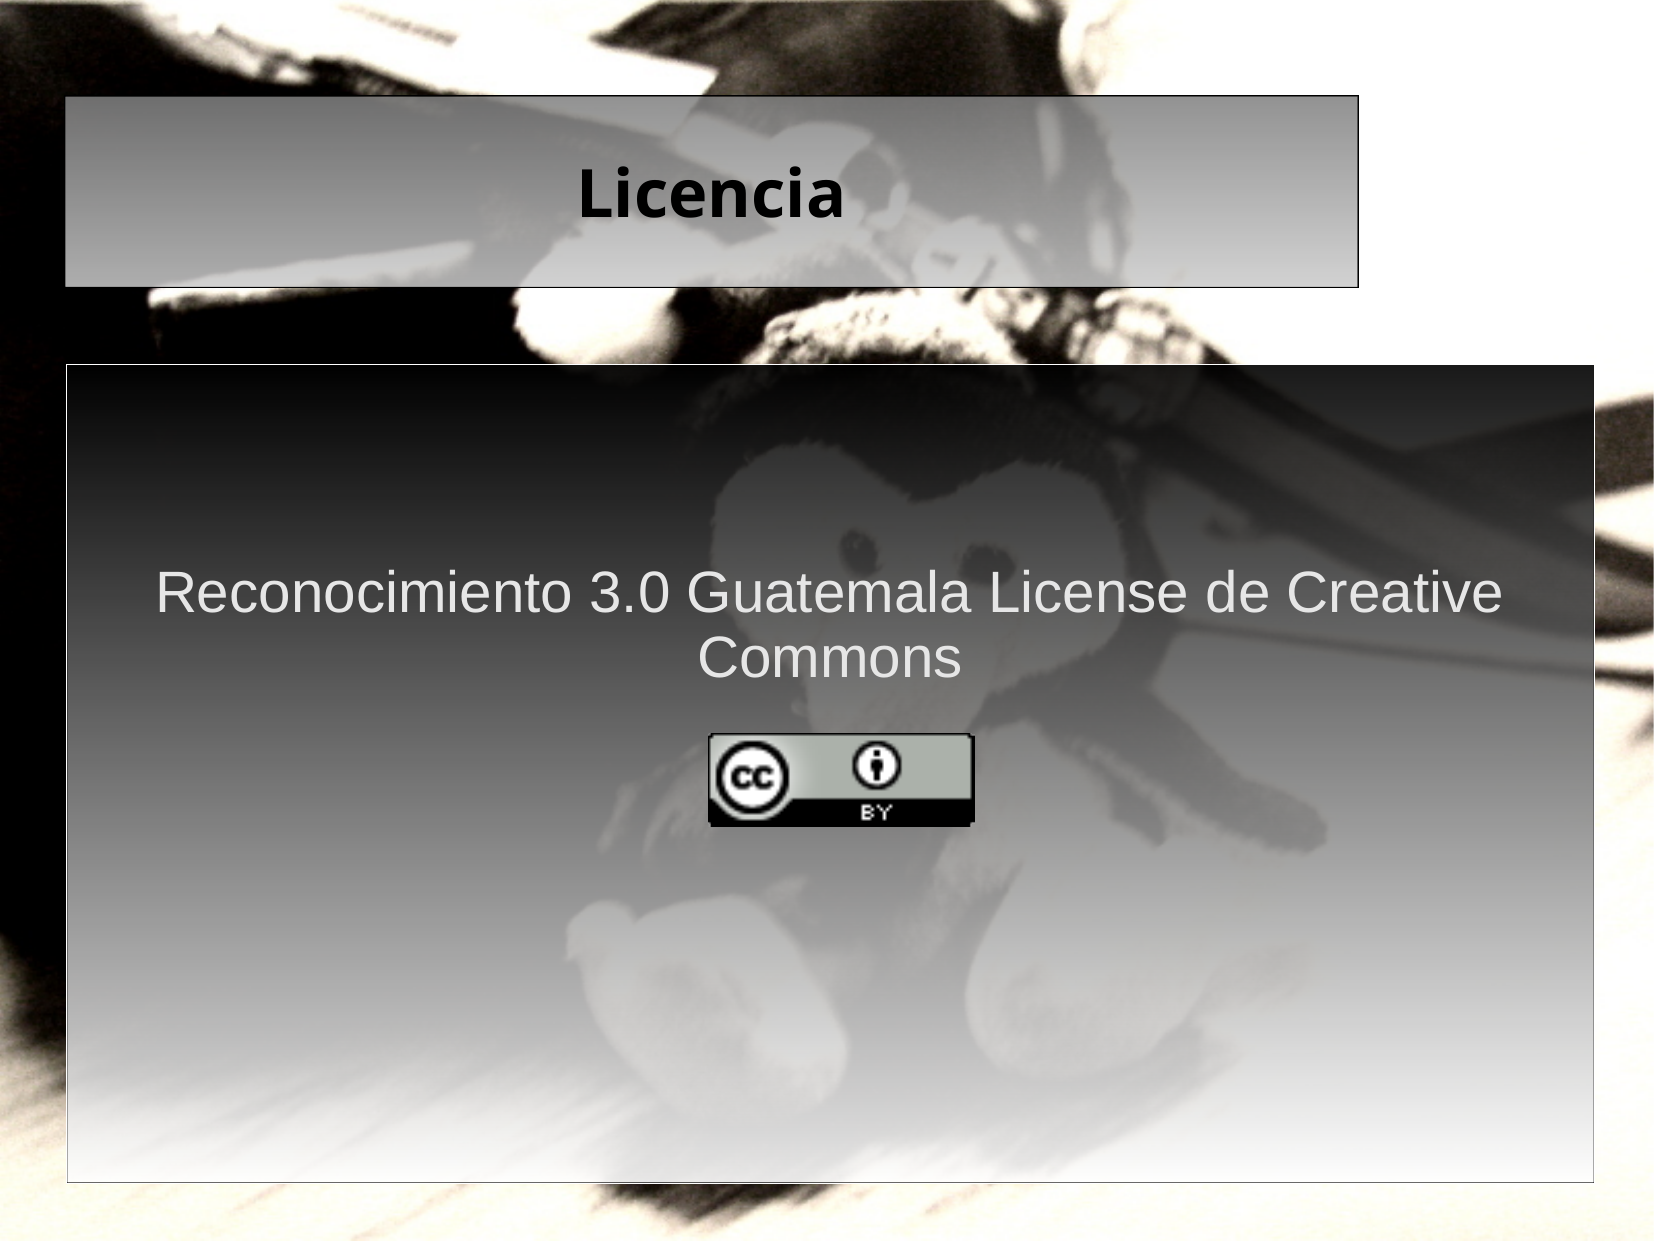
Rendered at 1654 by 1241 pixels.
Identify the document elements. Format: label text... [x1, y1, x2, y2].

title Licencia [64, 95, 1359, 288]
picture [0, 0, 1654, 1241]
list Reconocimiento 3.0 Guatemala License de Creative Commons [66, 364, 1595, 1184]
